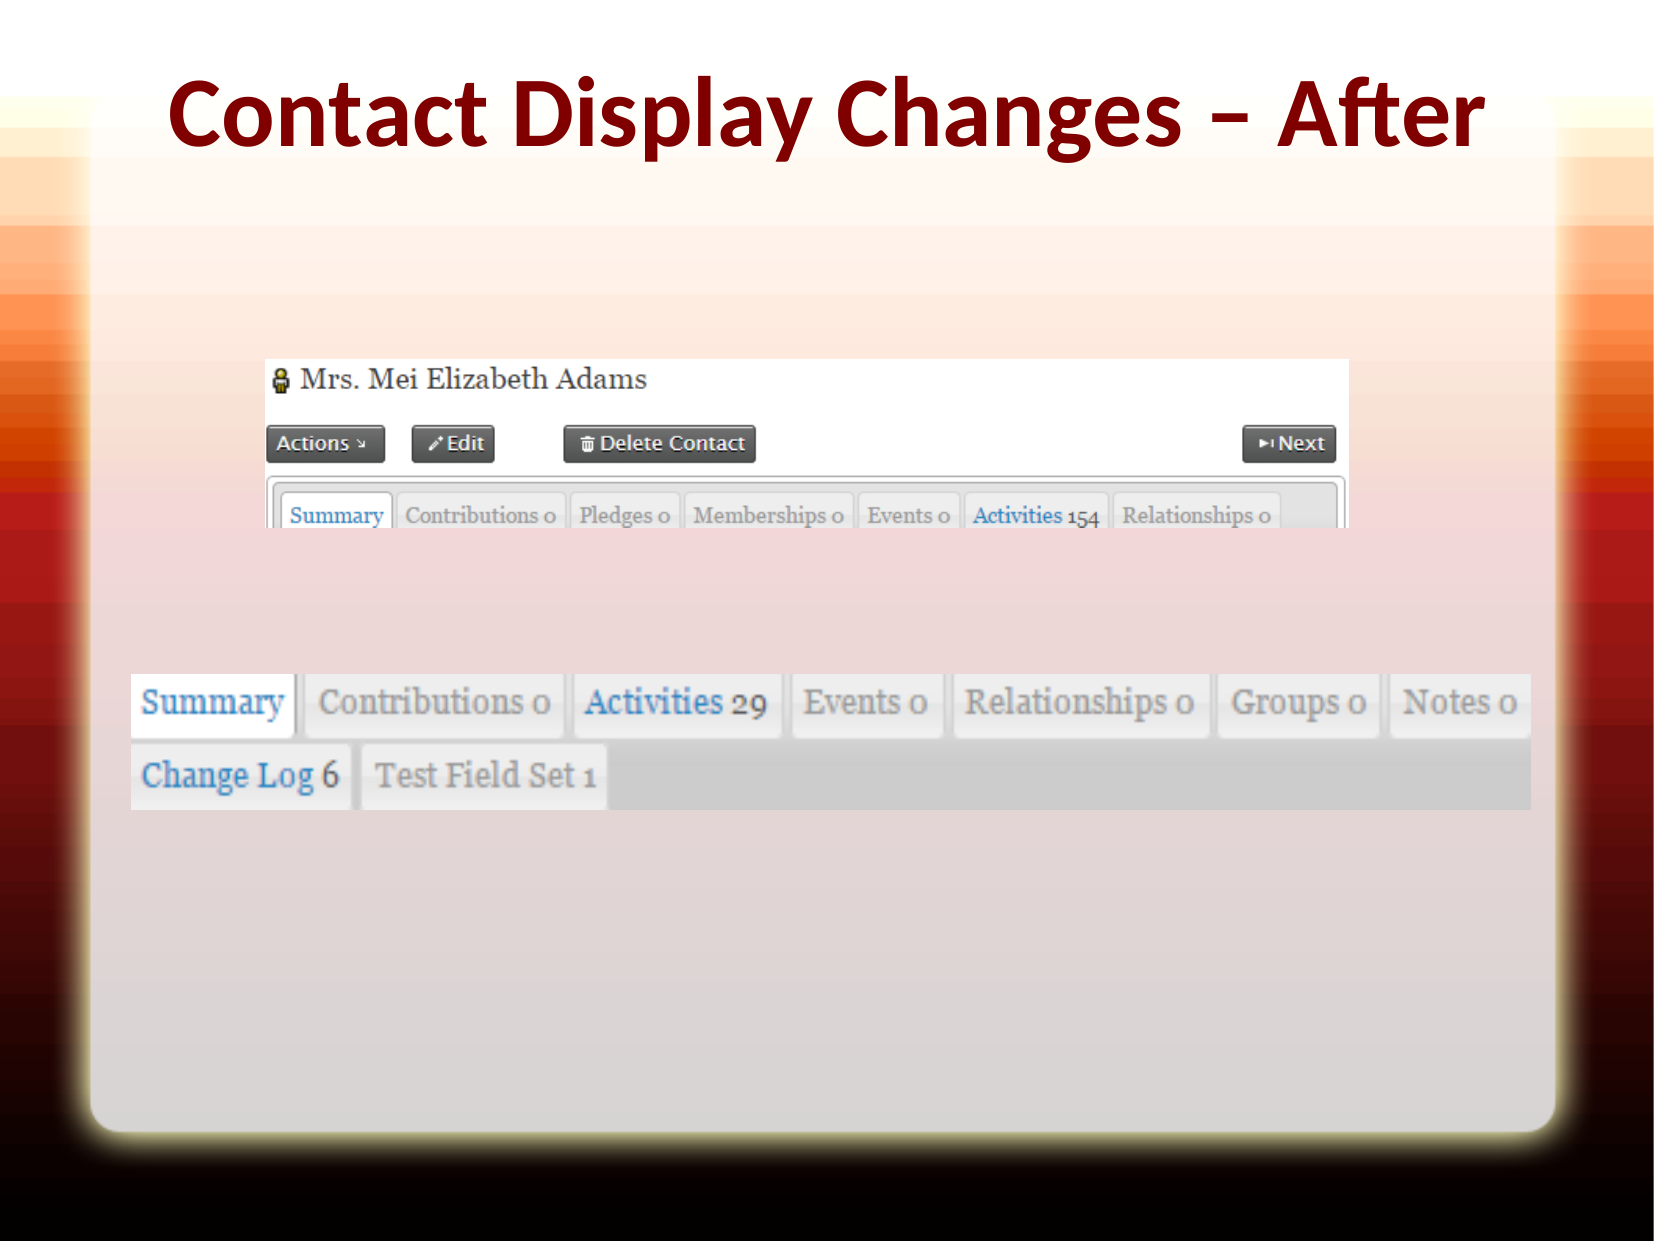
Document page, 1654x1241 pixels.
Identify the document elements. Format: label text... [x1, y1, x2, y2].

title Contact Display Changes – After [120, 17, 1538, 226]
picture [0, 0, 1654, 1241]
